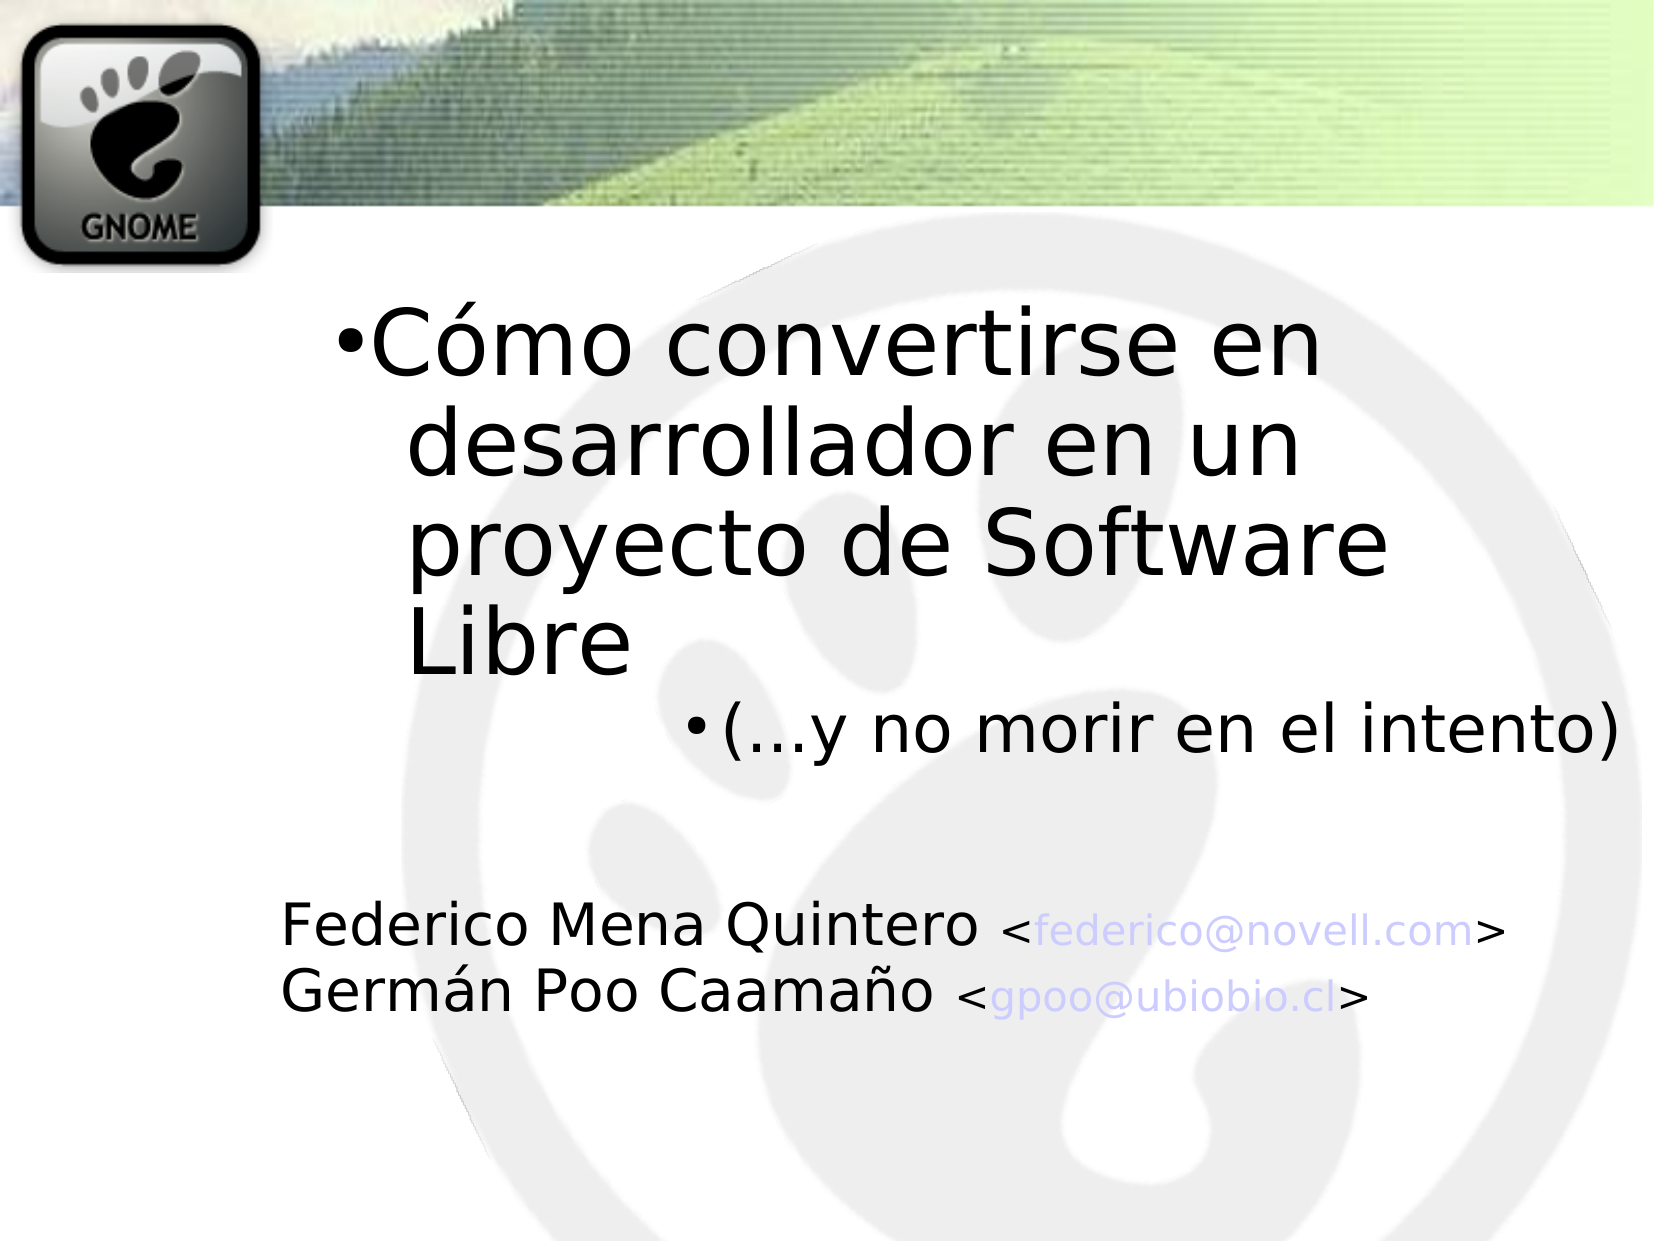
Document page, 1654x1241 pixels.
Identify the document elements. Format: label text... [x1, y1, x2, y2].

subtitle Cómo convertirse en desarrollador en un proyecto de Software Libre (...y no morir en el intento) [265, 265, 1624, 798]
picture [0, 0, 1654, 1241]
text_box Federico Mena Quintero <federico@novell.com> Germán Poo Caamaño <gpoo@ubiobio.cl> [265, 885, 1524, 1033]
